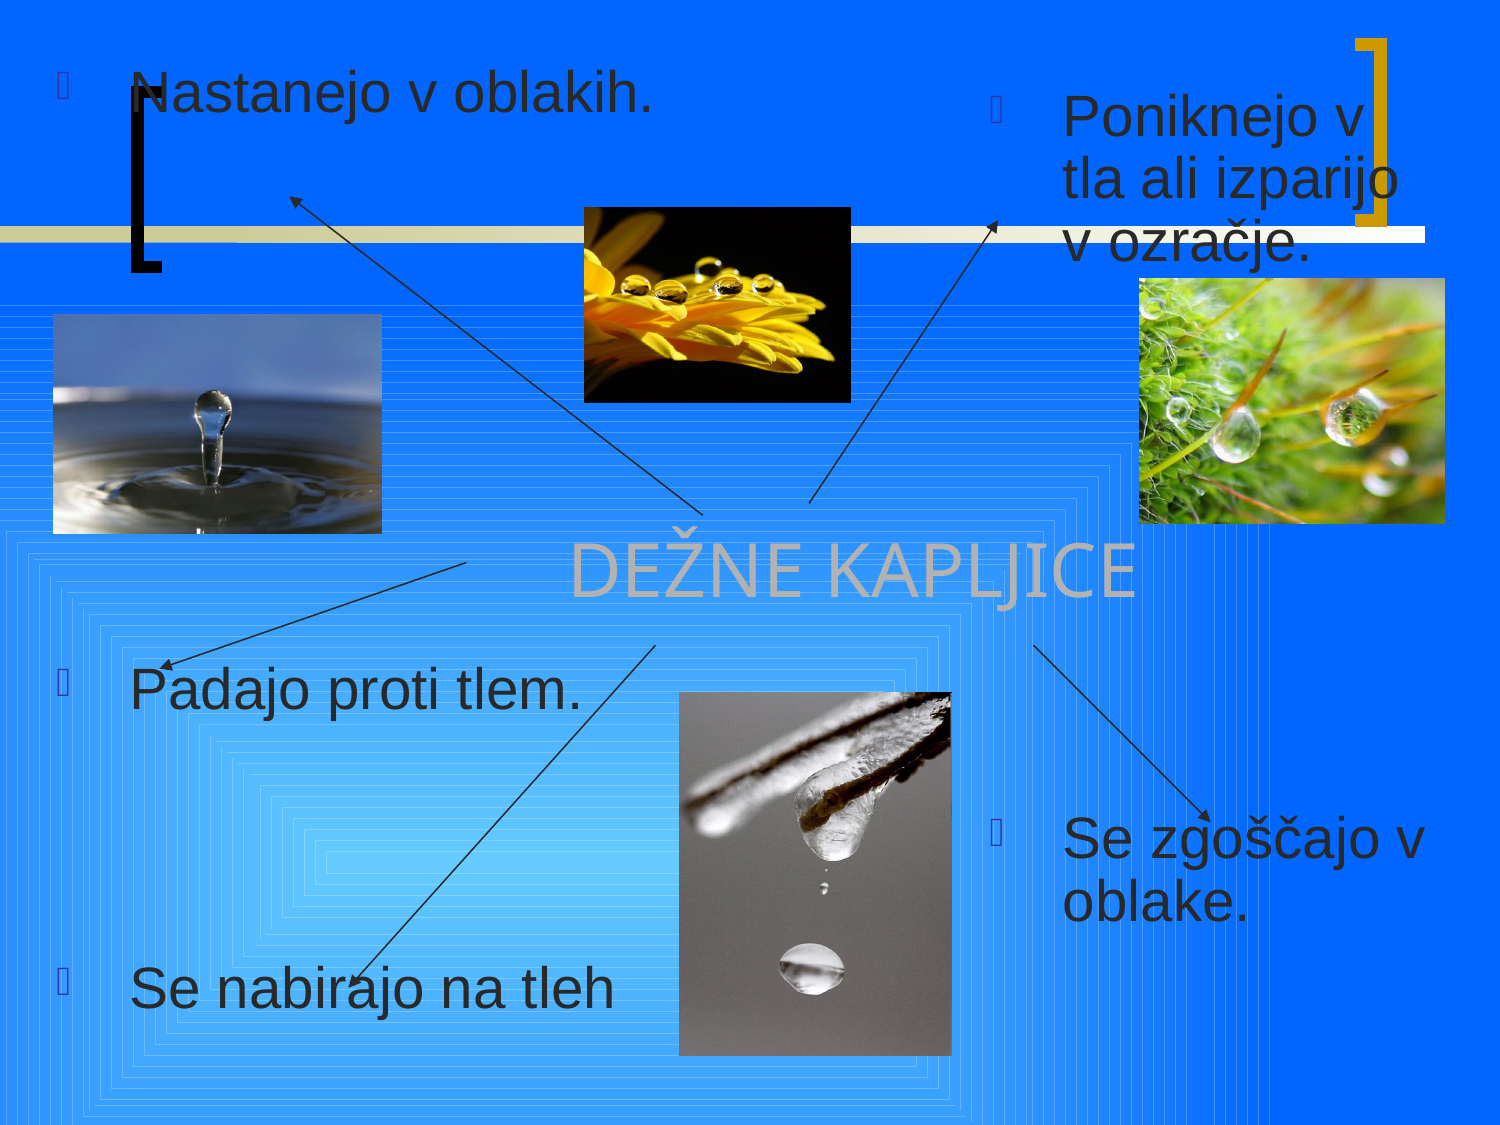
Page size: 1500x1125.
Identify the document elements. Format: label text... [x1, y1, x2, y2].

list Nastanejo v oblakih. Padajo proti tlem. Se nabirajo na tleh [41, 54, 681, 1106]
picture [53, 314, 382, 534]
picture [584, 207, 851, 403]
picture [679, 692, 952, 1056]
list Poniknejo v tla ali izparijo v ozračje. Se zgoščajo v oblake. [974, 78, 1449, 1071]
picture [1139, 278, 1445, 524]
text_box DEŽNE KAPLJICE [490, 515, 1217, 622]
